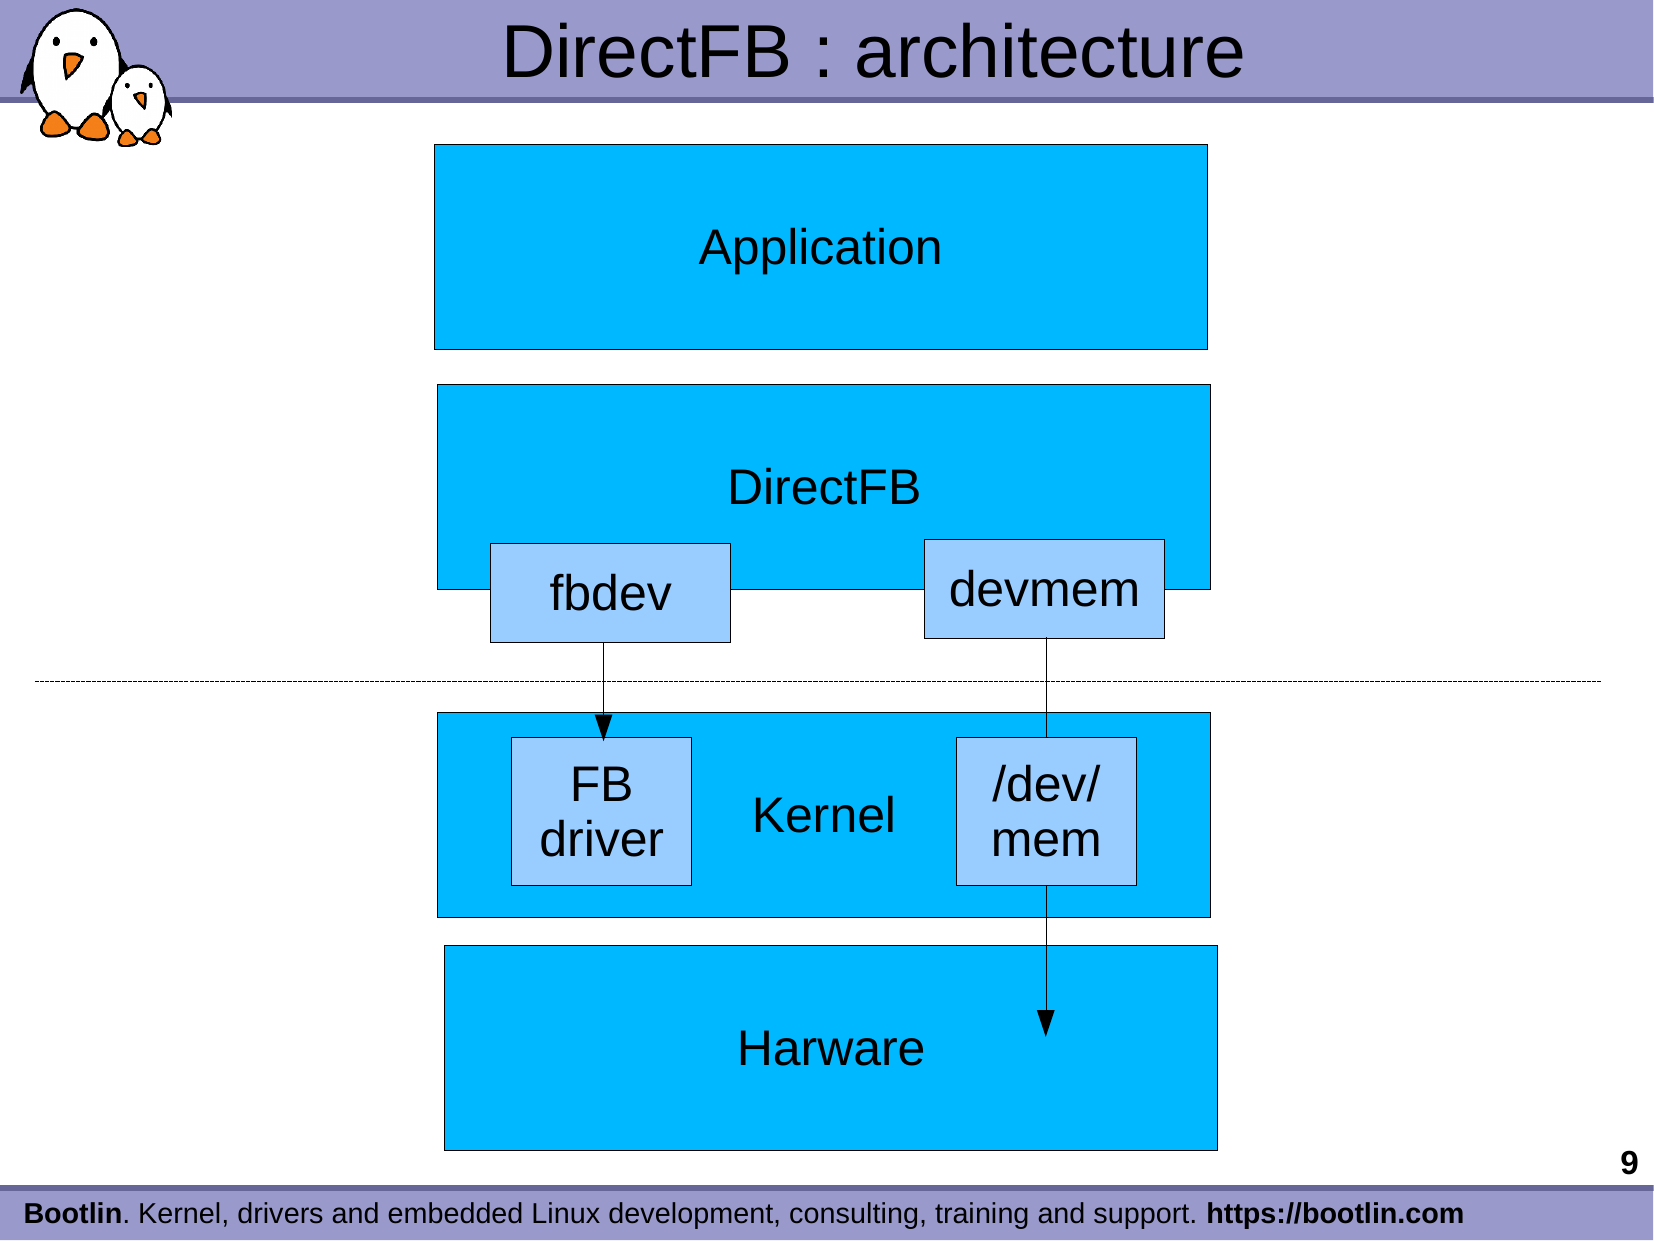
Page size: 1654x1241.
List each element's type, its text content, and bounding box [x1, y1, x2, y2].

text_box DirectFB [437, 384, 1211, 590]
text_box Harware [444, 945, 1218, 1151]
text_box fbdev [490, 543, 731, 643]
text_box /dev/ mem [956, 737, 1137, 886]
text_box Kernel [1047, 712, 1211, 918]
text_box Kernel [437, 712, 1046, 918]
title DirectFB : architecture [197, 5, 1551, 97]
text_box Application [434, 144, 1208, 350]
picture [20, 8, 172, 147]
text_box devmem [924, 539, 1165, 639]
text_box FB driver [511, 737, 692, 886]
